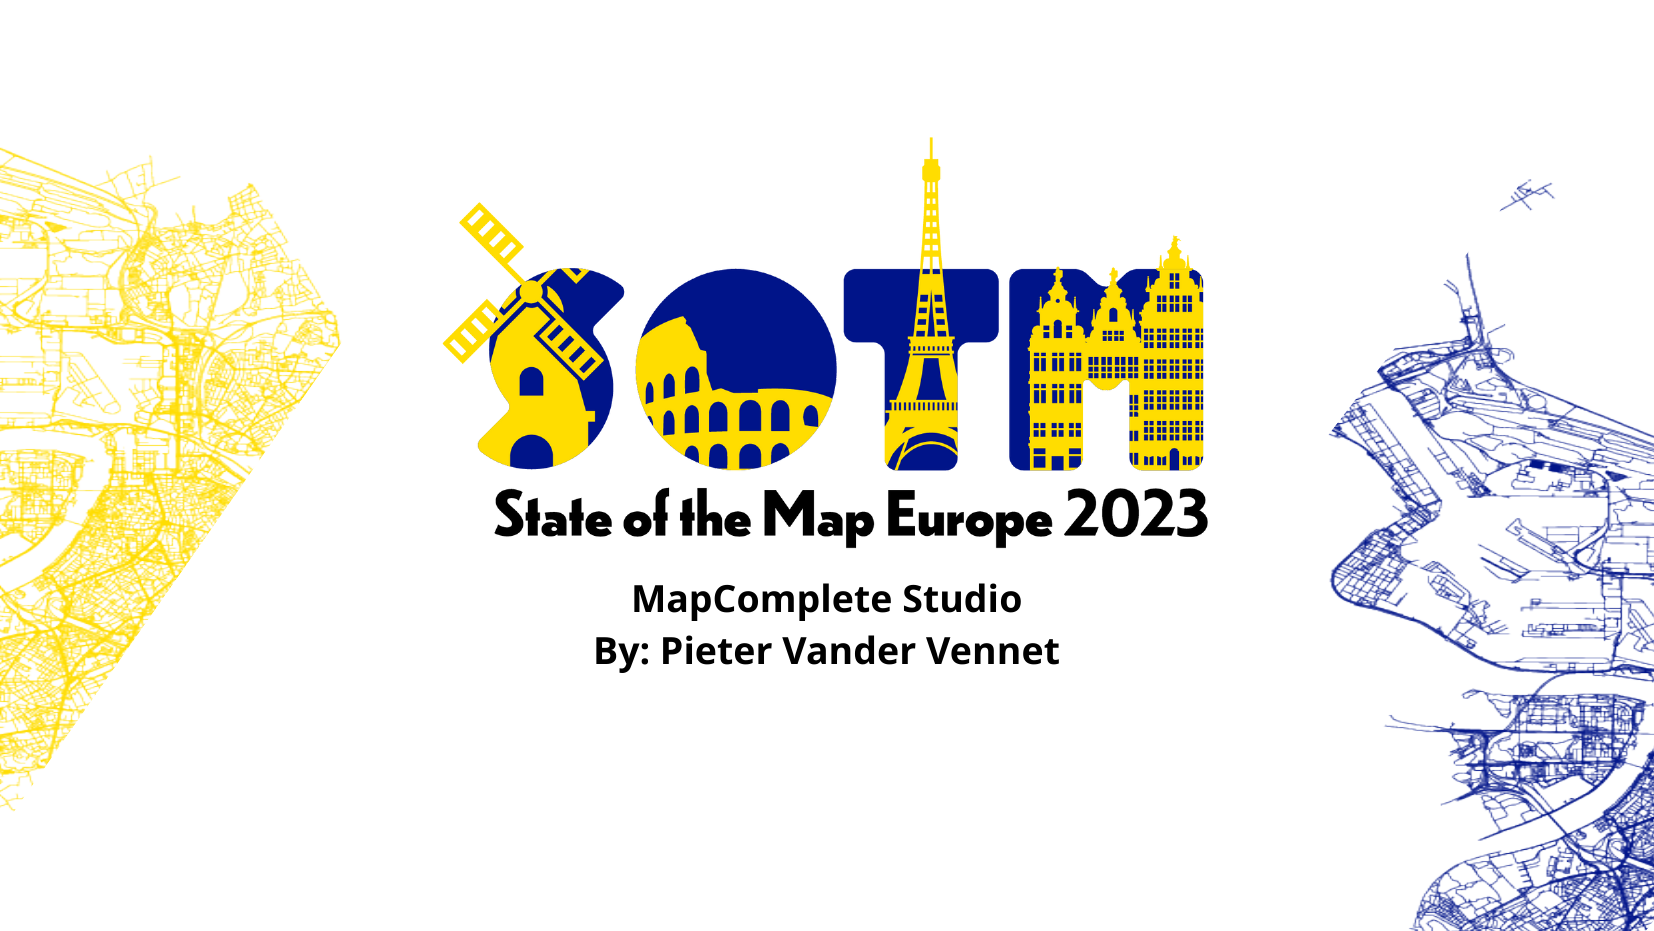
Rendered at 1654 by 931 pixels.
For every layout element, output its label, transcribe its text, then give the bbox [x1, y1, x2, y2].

text_box MapComplete Studio By: Pieter Vander Vennet [520, 568, 1133, 672]
text_box [1096, 99, 1654, 931]
text_box [0, 0, 1211, 832]
